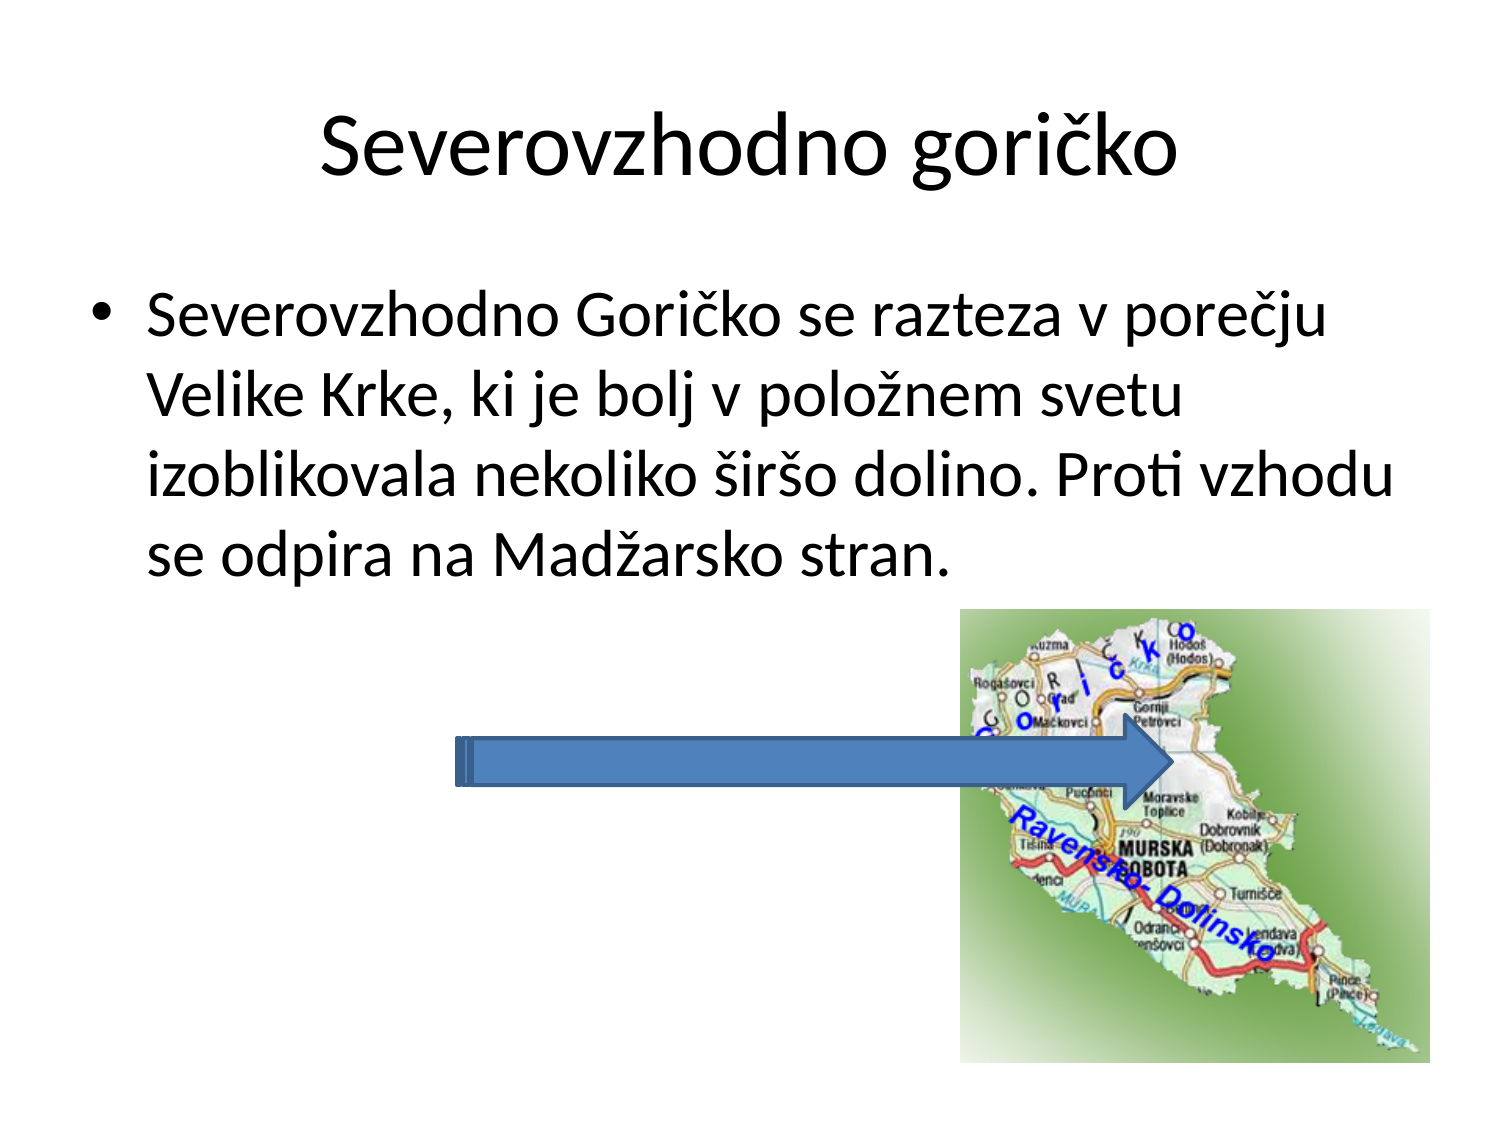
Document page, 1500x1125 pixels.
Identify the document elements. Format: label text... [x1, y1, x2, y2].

text_box [462, 738, 469, 786]
title Severovzhodno goričko [75, 45, 1425, 233]
list Severovzhodno Goričko se razteza v porečju Velike Krke, ki je bolj v položnem svetu izoblikovala nekoliko širšo dolino. Proti vzhodu se odpira na Madžarsko stran. [75, 262, 1425, 1005]
text_box [471, 714, 1172, 809]
picture [960, 609, 1430, 1063]
